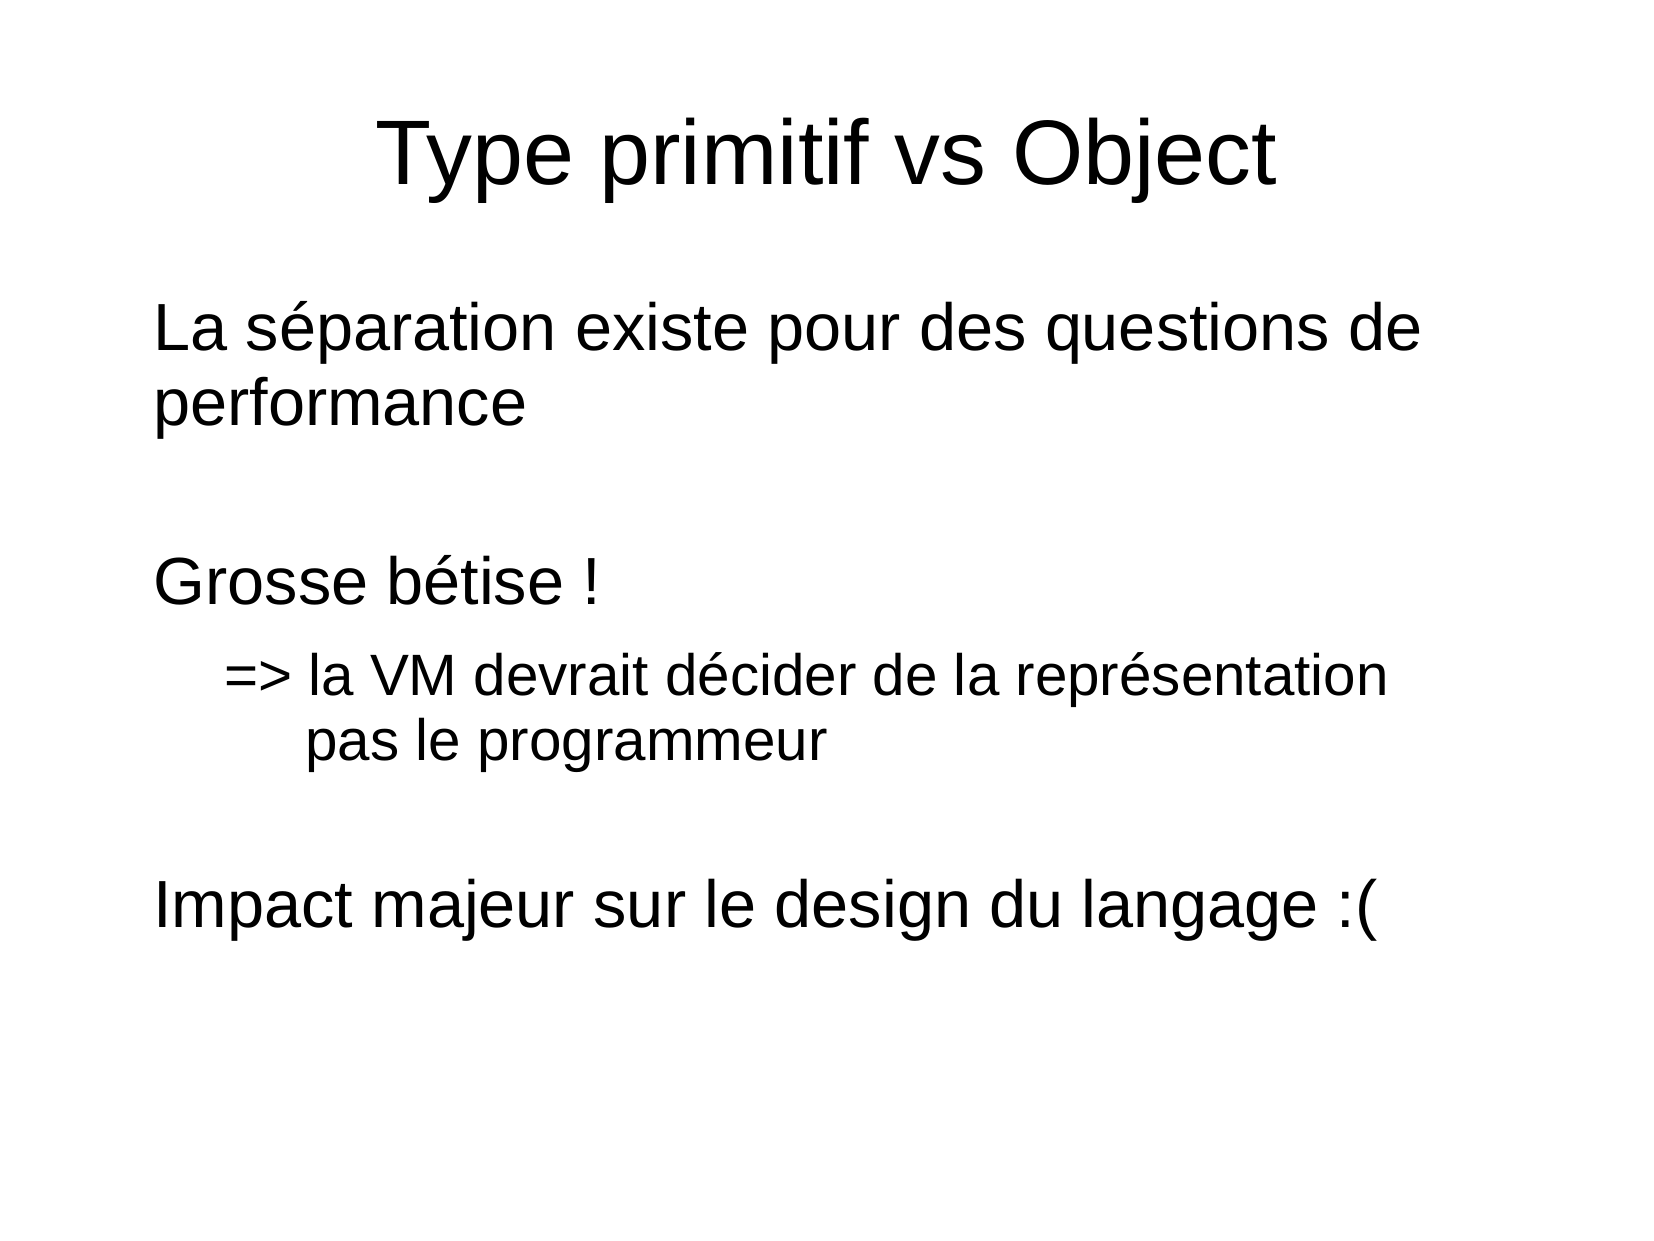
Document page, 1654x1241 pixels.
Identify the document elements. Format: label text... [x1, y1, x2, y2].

title Type primitif vs Object [82, 49, 1571, 257]
list La séparation existe pour des questions de performance Grosse bétise ! => la VM devrait décider de la représentation pas le programmeur Impact majeur sur le design du langage :( [82, 290, 1571, 1010]
